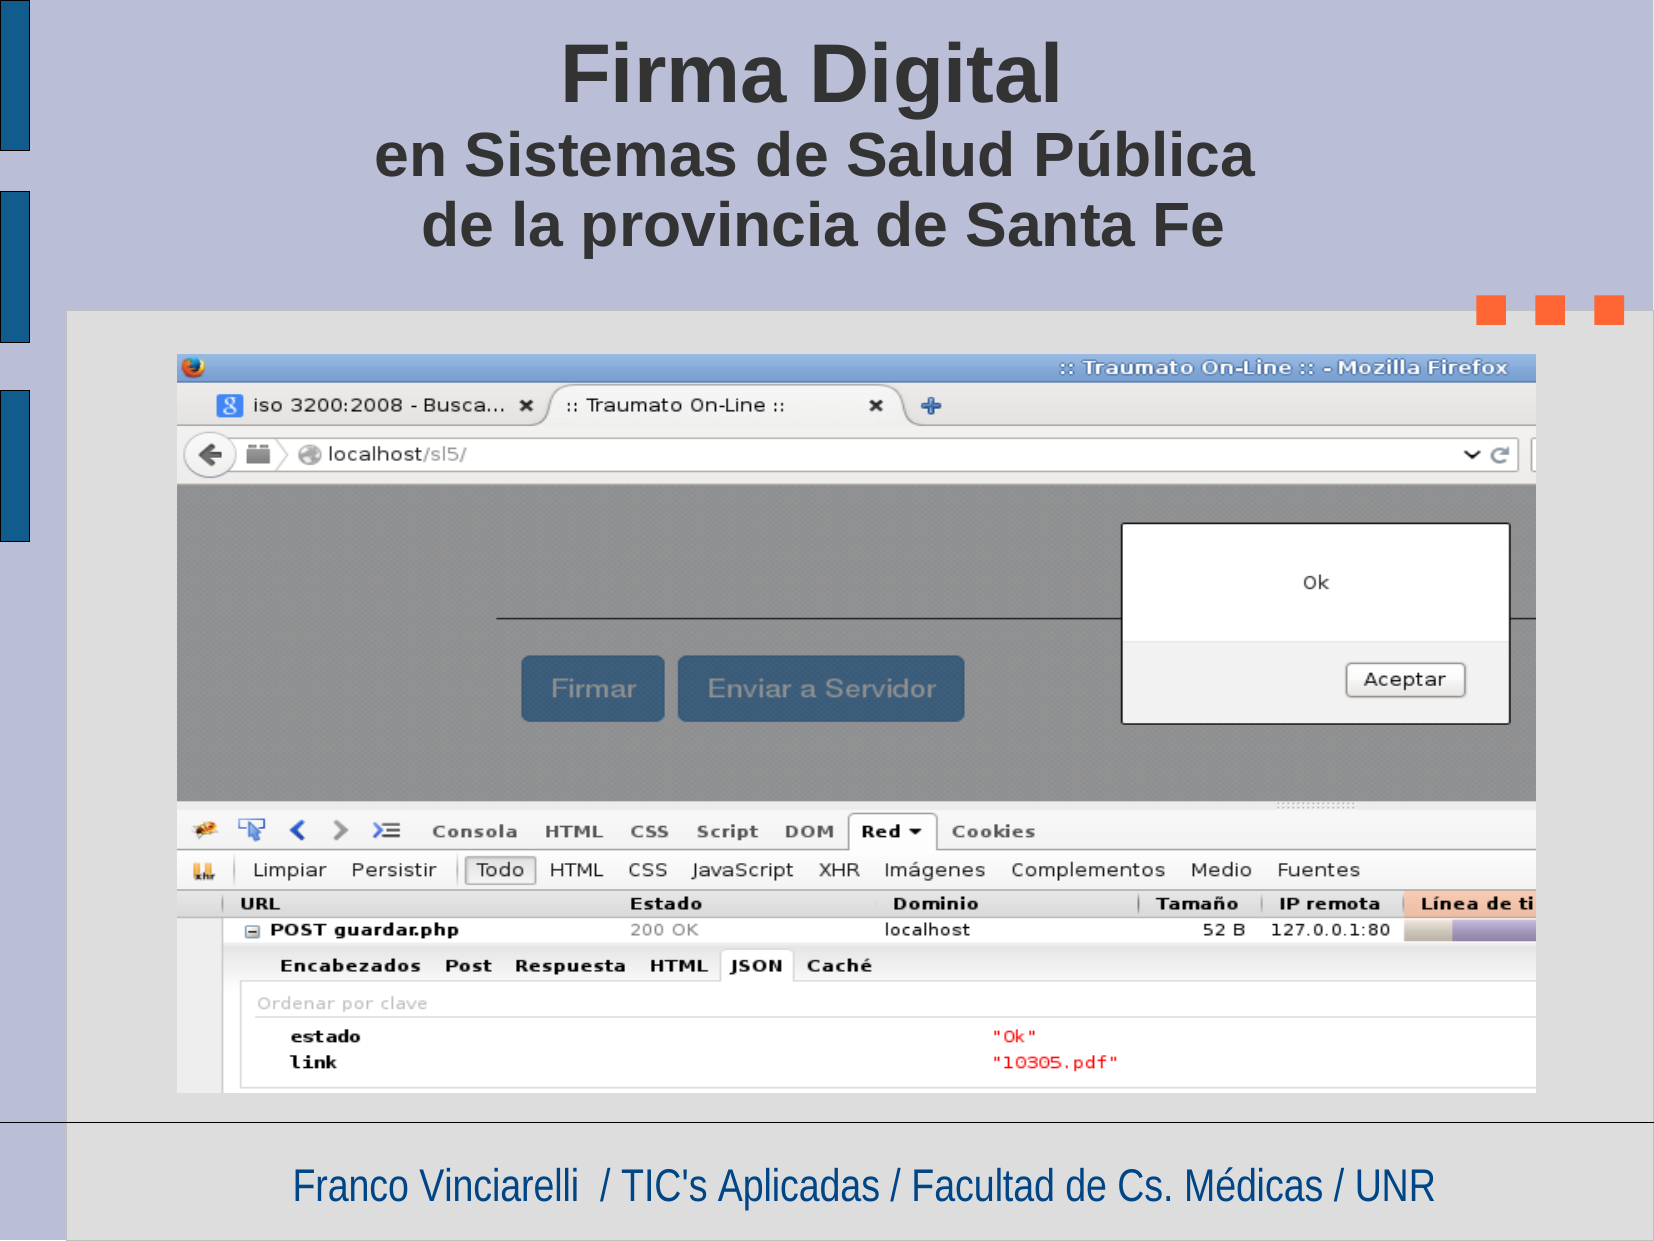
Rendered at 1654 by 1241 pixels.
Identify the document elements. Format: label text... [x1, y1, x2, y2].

list [121, 344, 1534, 1122]
text_box Franco Vinciarelli / TIC's Aplicadas / Facultad de Cs. Médicas / UNR [292, 1158, 1447, 1211]
text_box [1476, 295, 1506, 325]
list [121, 1123, 1534, 1127]
text_box [1535, 295, 1565, 325]
text_box [1594, 295, 1625, 325]
title Firma Digital en Sistemas de Salud Pública de la provincia de Santa Fe [118, 26, 1531, 260]
picture [177, 354, 1536, 1093]
